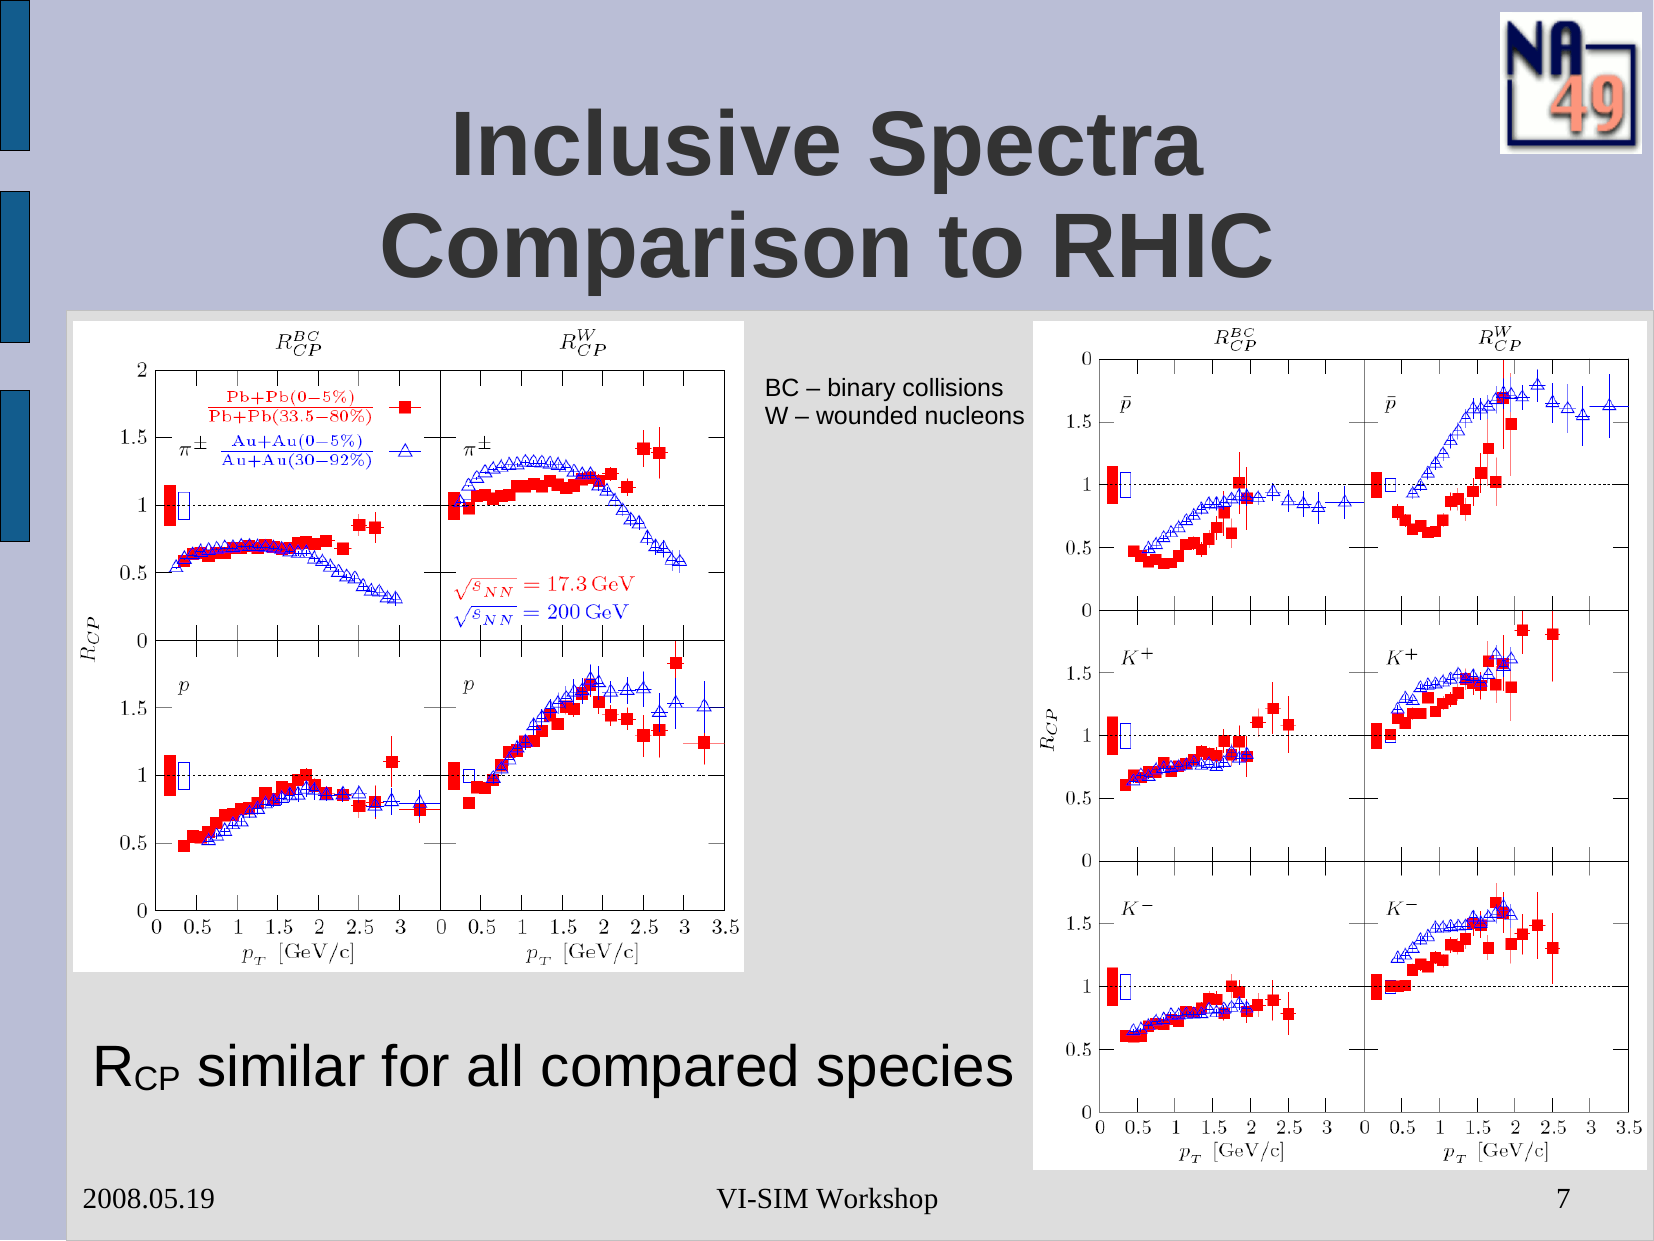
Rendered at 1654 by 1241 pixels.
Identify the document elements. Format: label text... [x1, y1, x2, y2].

title Inclusive Spectra Comparison to RHIC [121, 92, 1534, 298]
list RCP similar for all compared species [74, 1033, 1033, 1141]
picture [1033, 321, 1647, 1170]
picture [73, 321, 744, 972]
text_box BC – binary collisions W – wounded nucleons [744, 366, 1033, 437]
picture [1500, 12, 1642, 154]
